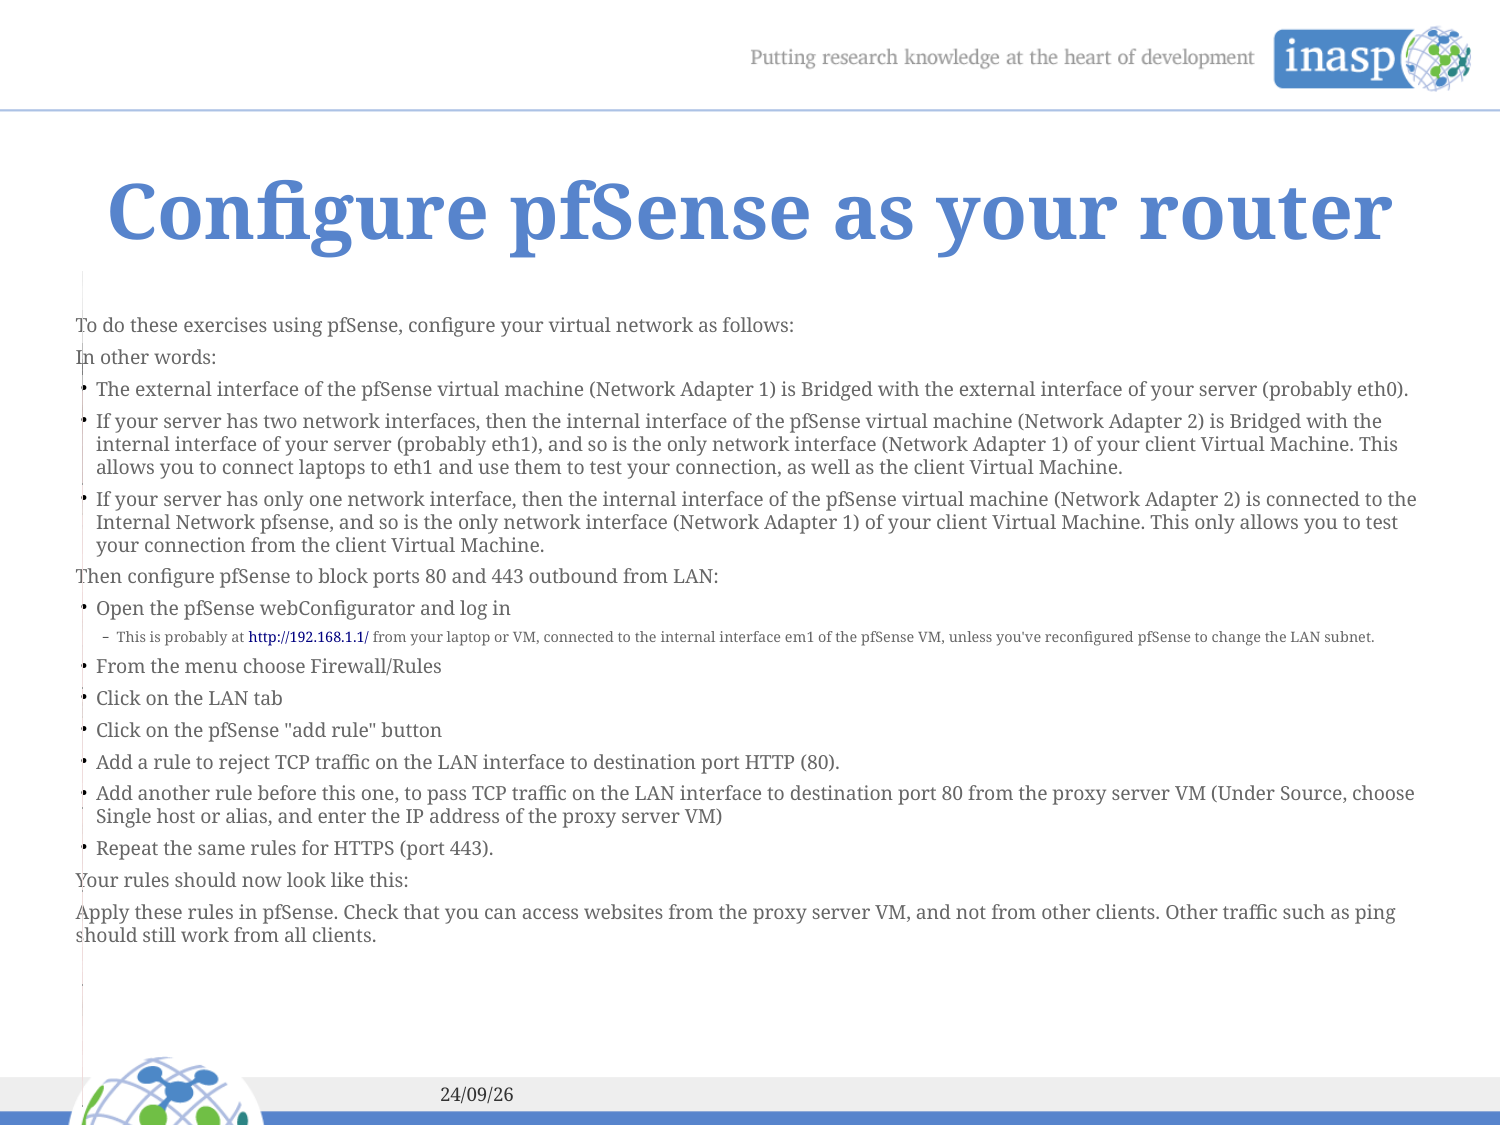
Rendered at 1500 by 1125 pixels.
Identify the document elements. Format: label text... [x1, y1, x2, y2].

picture [0, 0, 1500, 1125]
list To do these exercises using pfSense, configure your virtual network as follows: In other words: The external interface of the pfSense virtual machine (Network Adapter 1) is Bridged with the external interface of your server (probably eth0). If your server has two network interfaces, then the internal interface of the pfSense virtual machine (Network Adapter 2) is Bridged with the internal interface of your server (probably eth1), and so is the only network interface (Network Adapter 1) of your client Virtual Machine. This allows you to connect laptops to eth1 and use them to test your connection, as well as the client Virtual Machine. If your server has only one network interface, then the internal interface of the pfSense virtual machine (Network Adapter 2) is connected to the Internal Network pfsense, and so is the only network interface (Network Adapter 1) of your client Virtual Machine. This only allows you to test your connection from the client Virtual Machine. Then configure pfSense to block ports 80 and 443 outbound from LAN: Open the pfSense webConfigurator and log in This is probably at http://192.168.1.1/ from your laptop or VM, connected to the internal interface em1 of the pfSense VM, unless you've reconfigured pfSense to change the LAN subnet. From the menu choose Firewall/Rules Click on the LAN tab Click on the pfSense "add rule" button Add a rule to reject TCP traffic on the LAN interface to destination port HTTP (80). Add another rule before this one, to pass TCP traffic on the LAN interface to destination port 80 from the proxy server VM (Under Source, choose Single host or alias, and enter the IP address of the proxy server VM) Repeat the same rules for HTTPS (port 443). Your rules should now look like this: Apply these rules in pfSense. Check that you can access websites from the proxy server VM, and not from other clients. Other traffic such as ping should still work from all clients. [83, 313, 1426, 967]
title Configure pfSense as your router [75, 129, 1426, 313]
